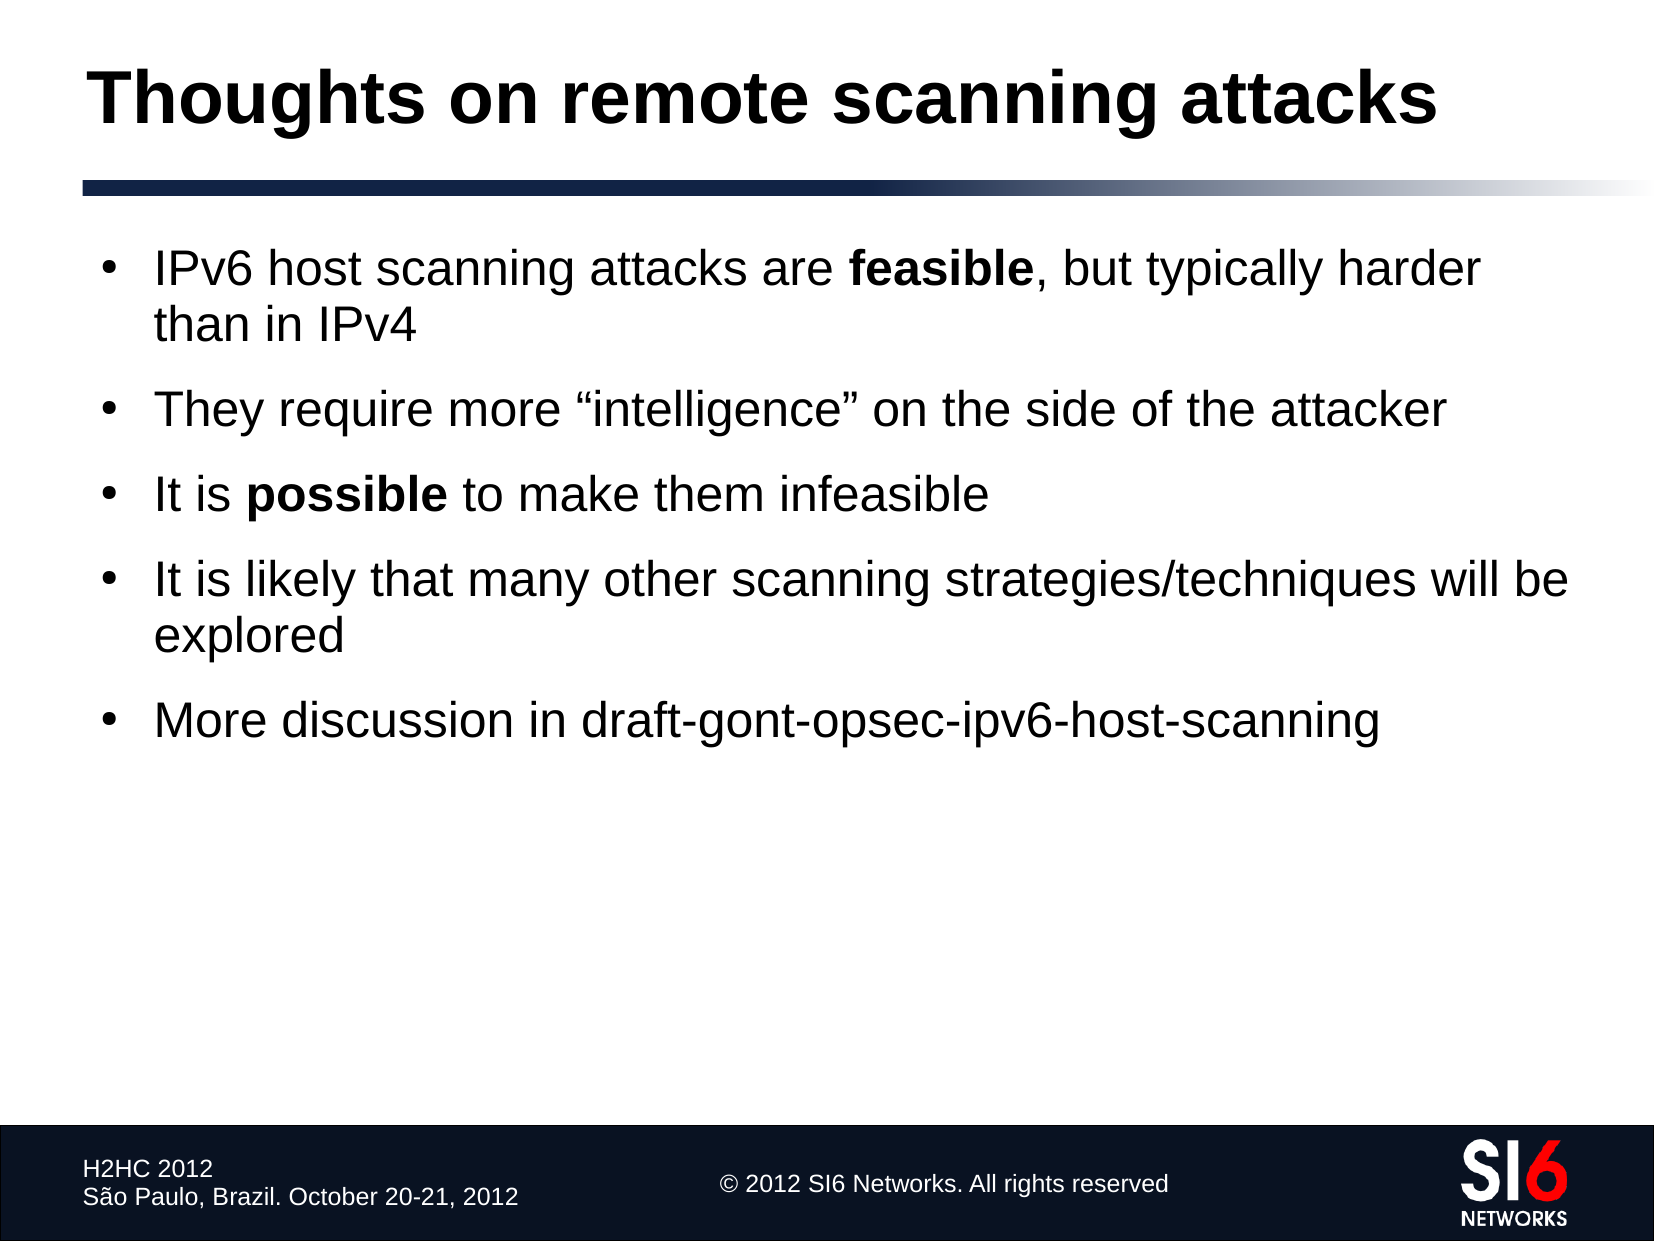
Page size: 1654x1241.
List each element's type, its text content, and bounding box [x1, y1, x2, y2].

list IPv6 host scanning attacks are feasible, but typically harder than in IPv4 They require more “intelligence” on the side of the attacker It is possible to make them infeasible It is likely that many other scanning strategies/techniques will be explored More discussion in draft-gont-opsec-ipv6-host-scanning [82, 240, 1571, 1059]
title Thoughts on remote scanning attacks [86, 30, 1576, 166]
picture [1461, 1139, 1567, 1226]
